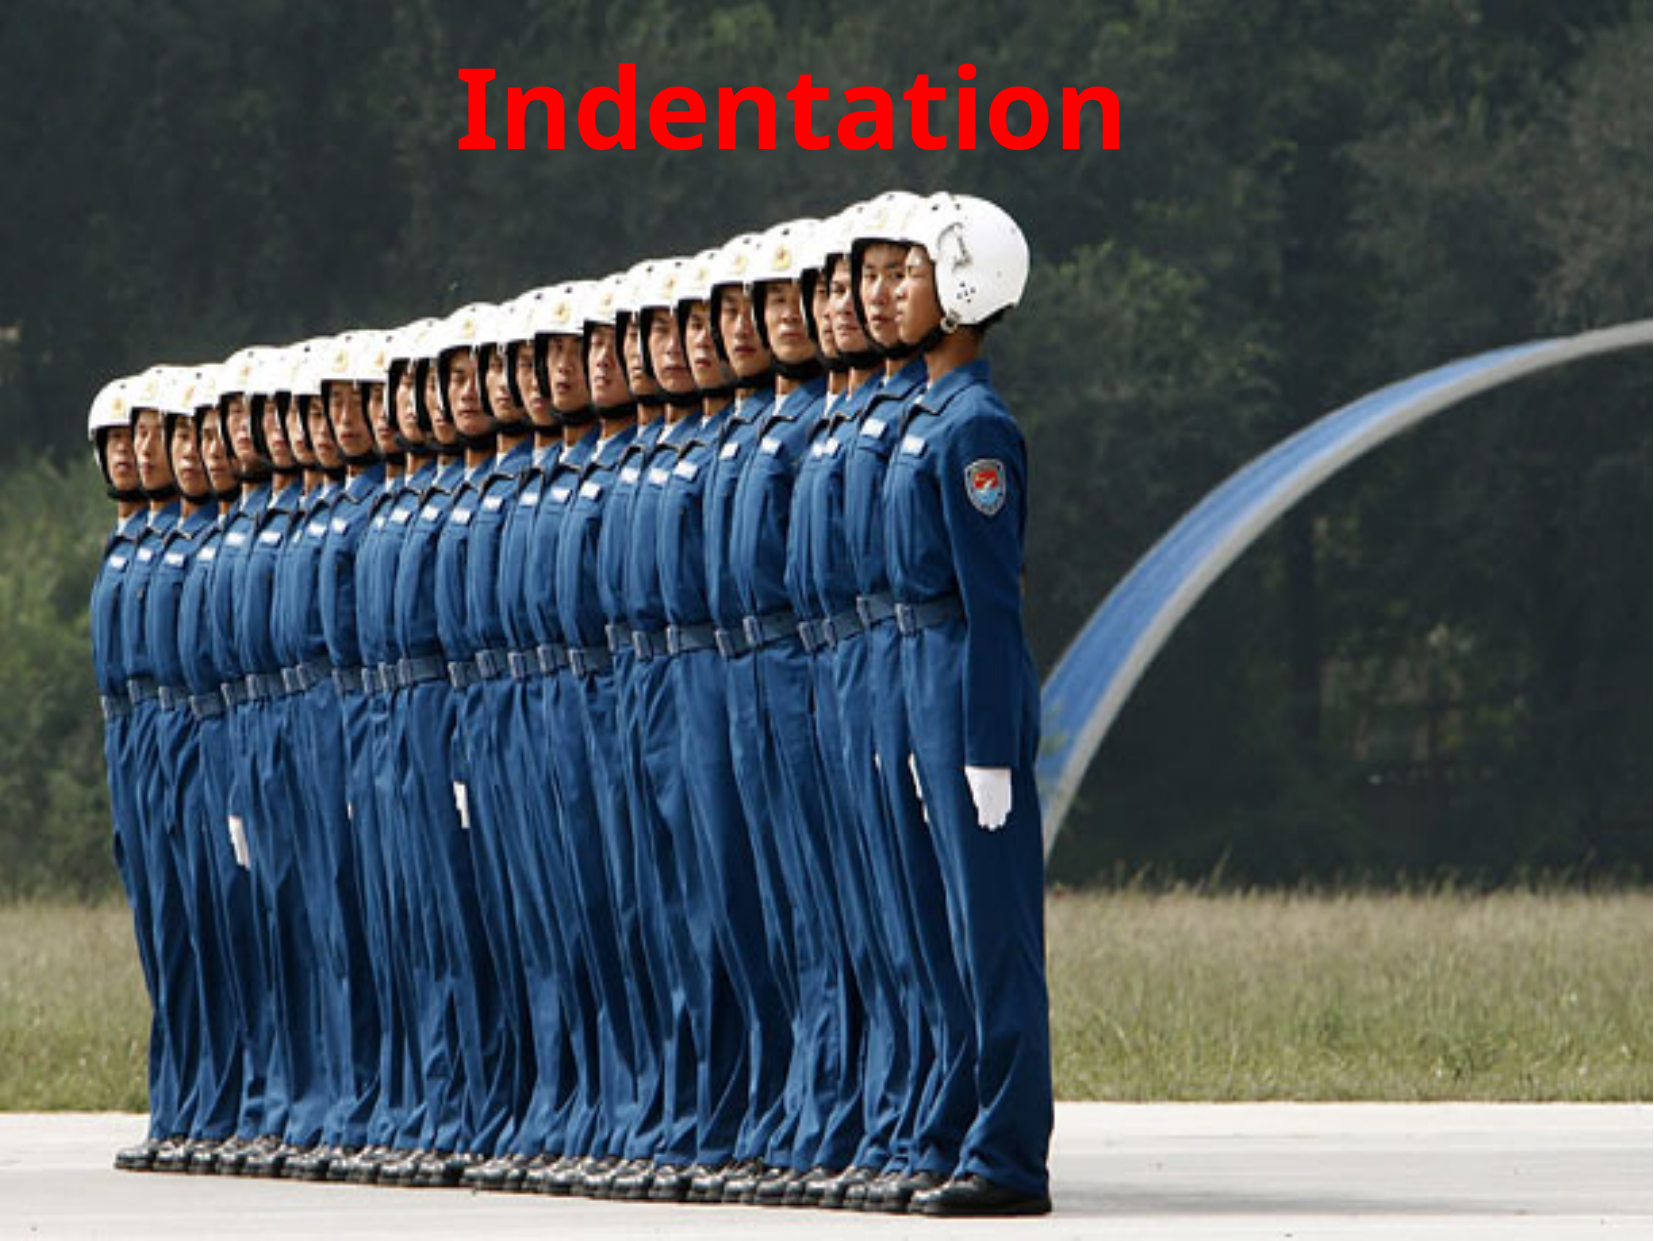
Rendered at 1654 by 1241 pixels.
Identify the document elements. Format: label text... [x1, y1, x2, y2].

text_box Indentation [206, 29, 1447, 200]
picture [0, 0, 1653, 1241]
